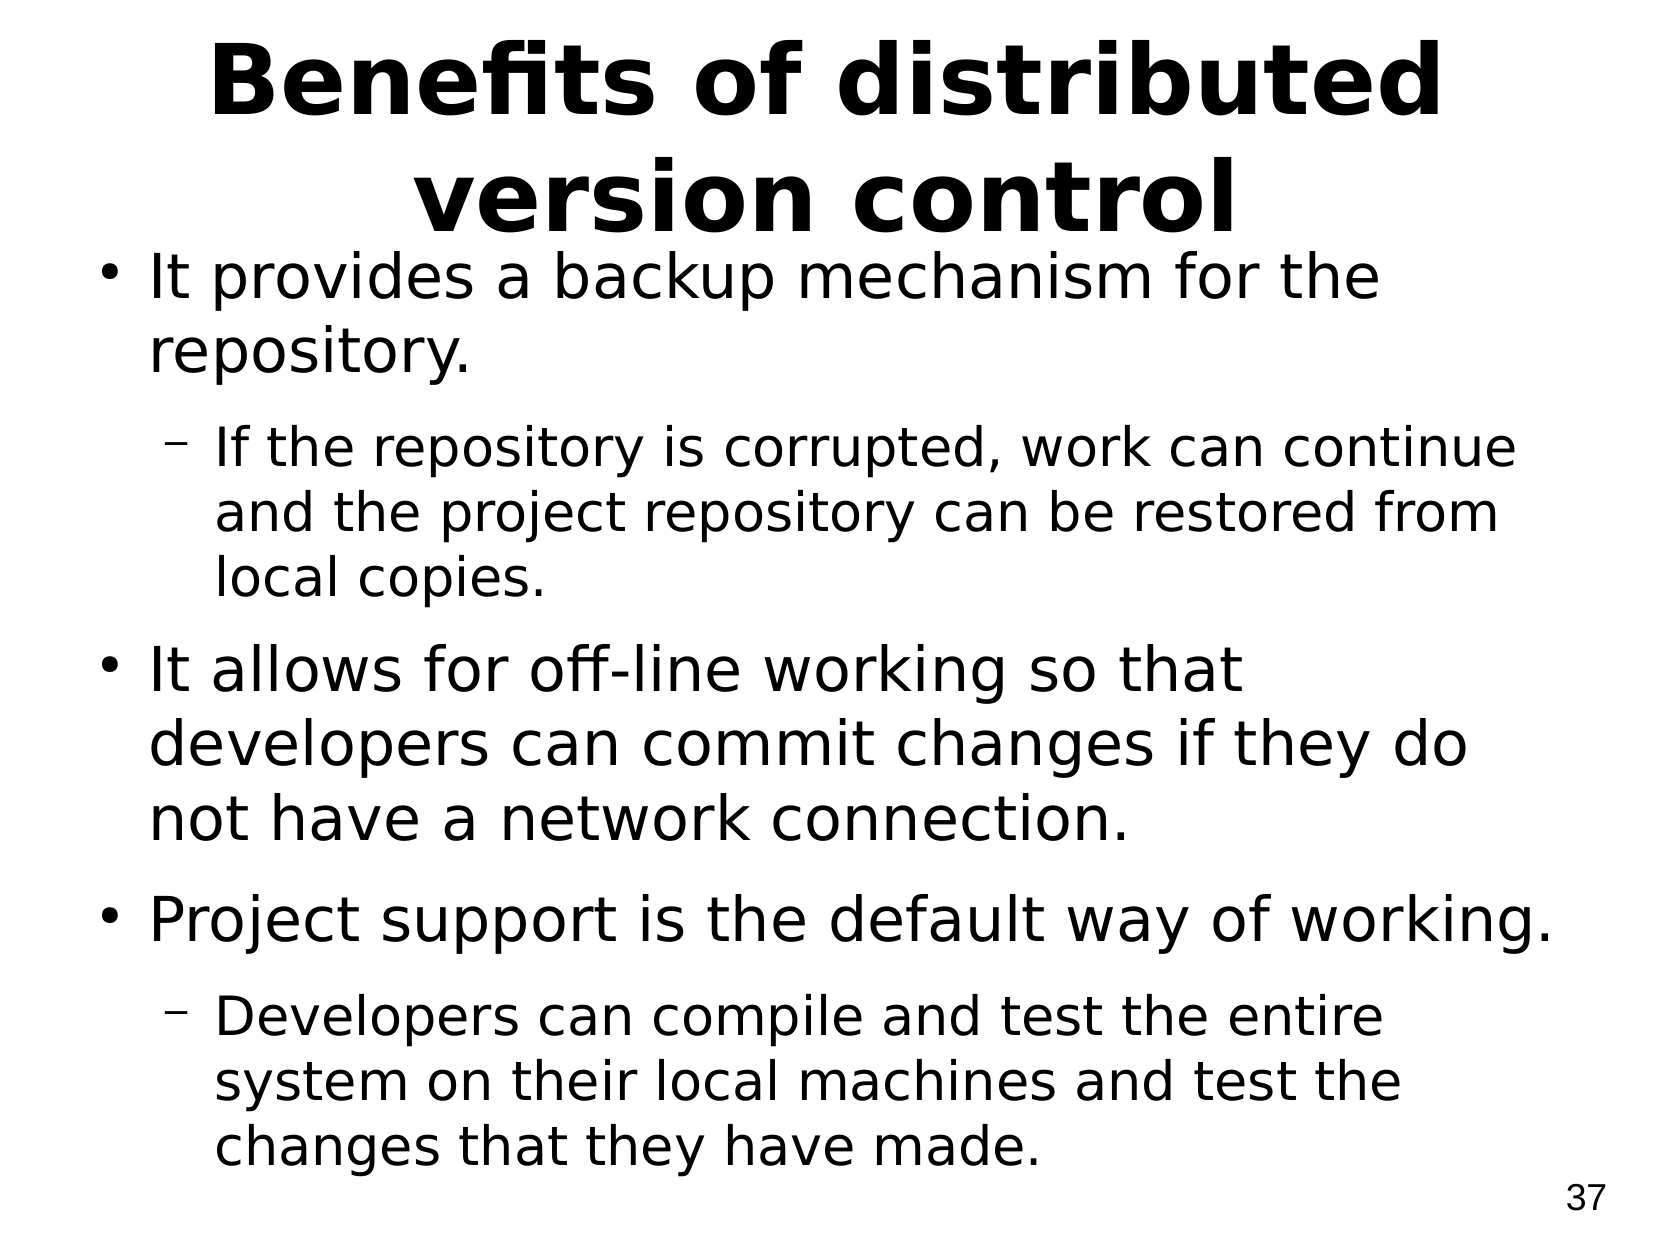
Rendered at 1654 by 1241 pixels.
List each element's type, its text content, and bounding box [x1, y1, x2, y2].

list It provides a backup mechanism for the repository. If the repository is corrupted, work can continue and the project repository can be restored from local copies. It allows for off-line working so that developers can commit changes if they do not have a network connection. Project support is the default way of working. Developers can compile and test the entire system on their local machines and test the changes that they have made. [82, 236, 1571, 1205]
title Benefits of distributed version control [82, 61, 1571, 207]
